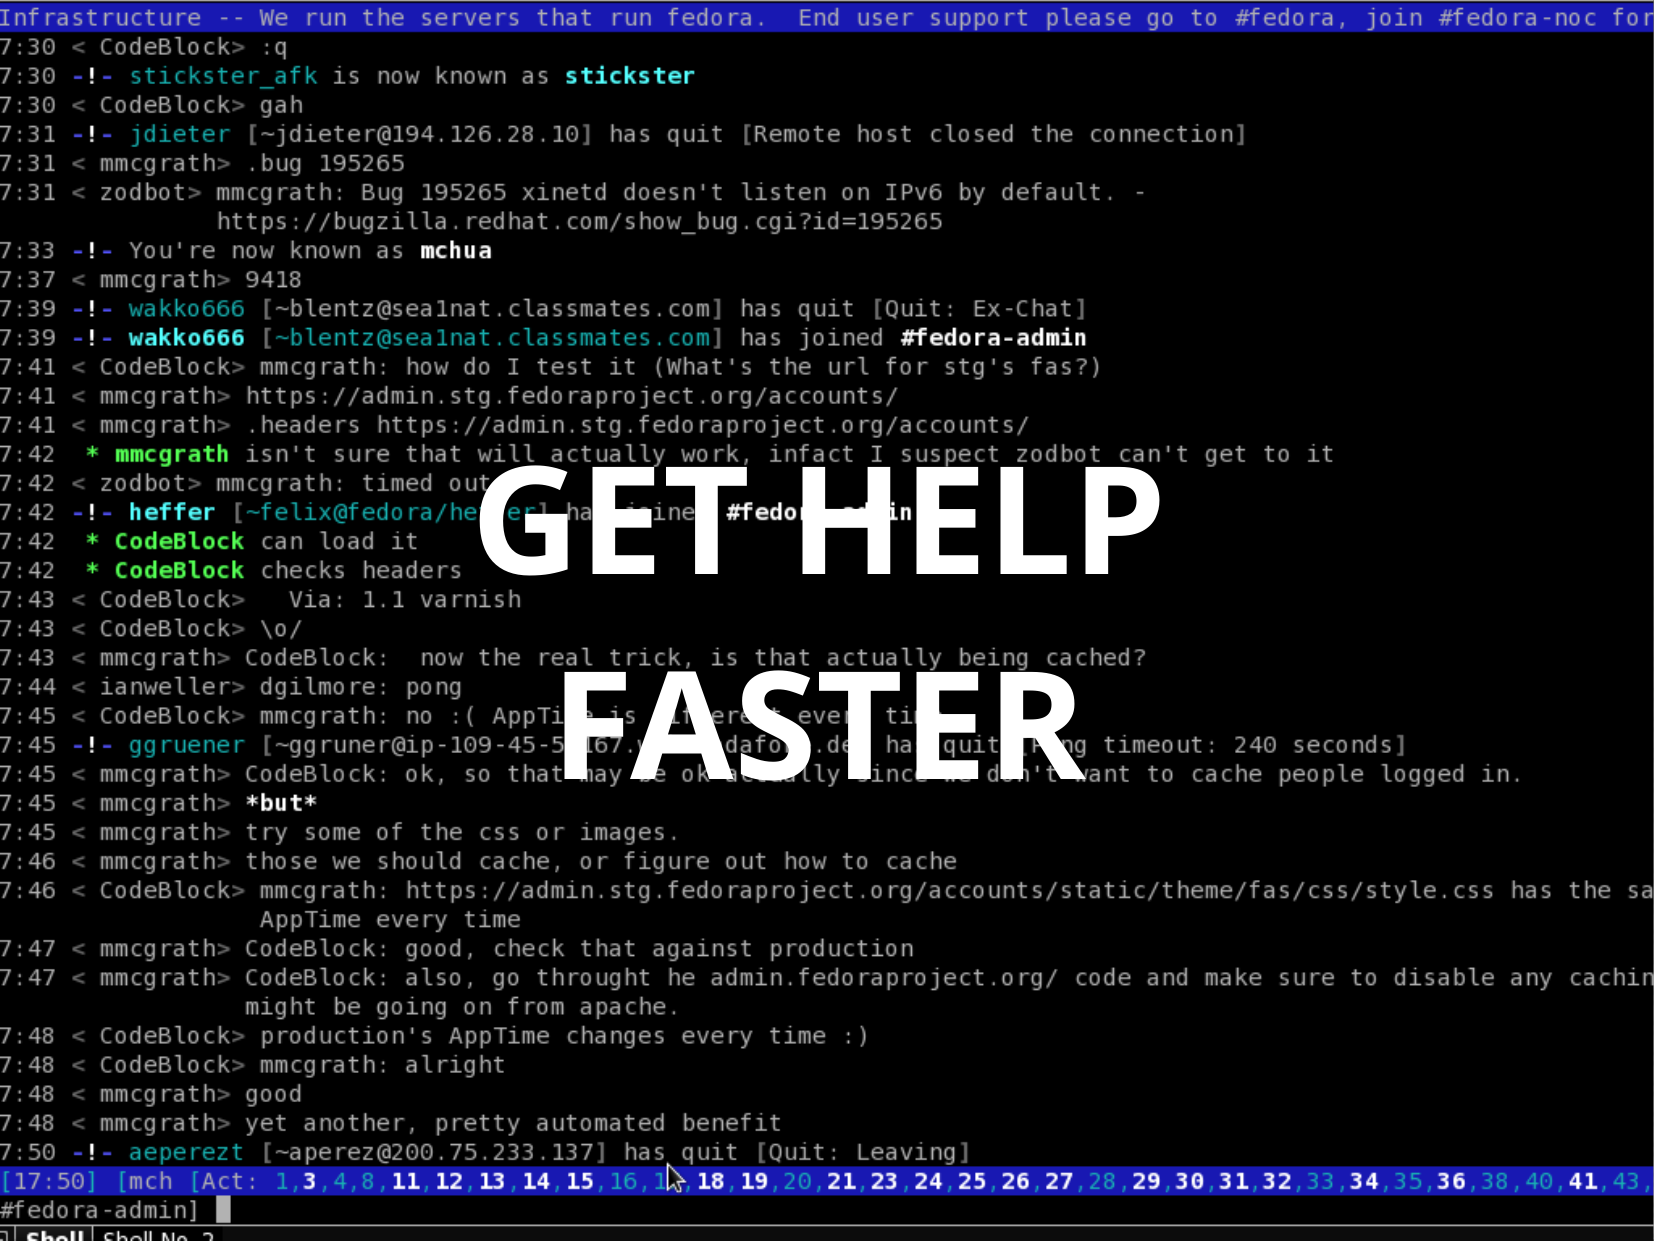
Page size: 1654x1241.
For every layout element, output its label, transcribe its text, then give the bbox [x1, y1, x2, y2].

picture [0, 0, 1654, 1241]
title GET HELP FASTER [75, 444, 1564, 794]
